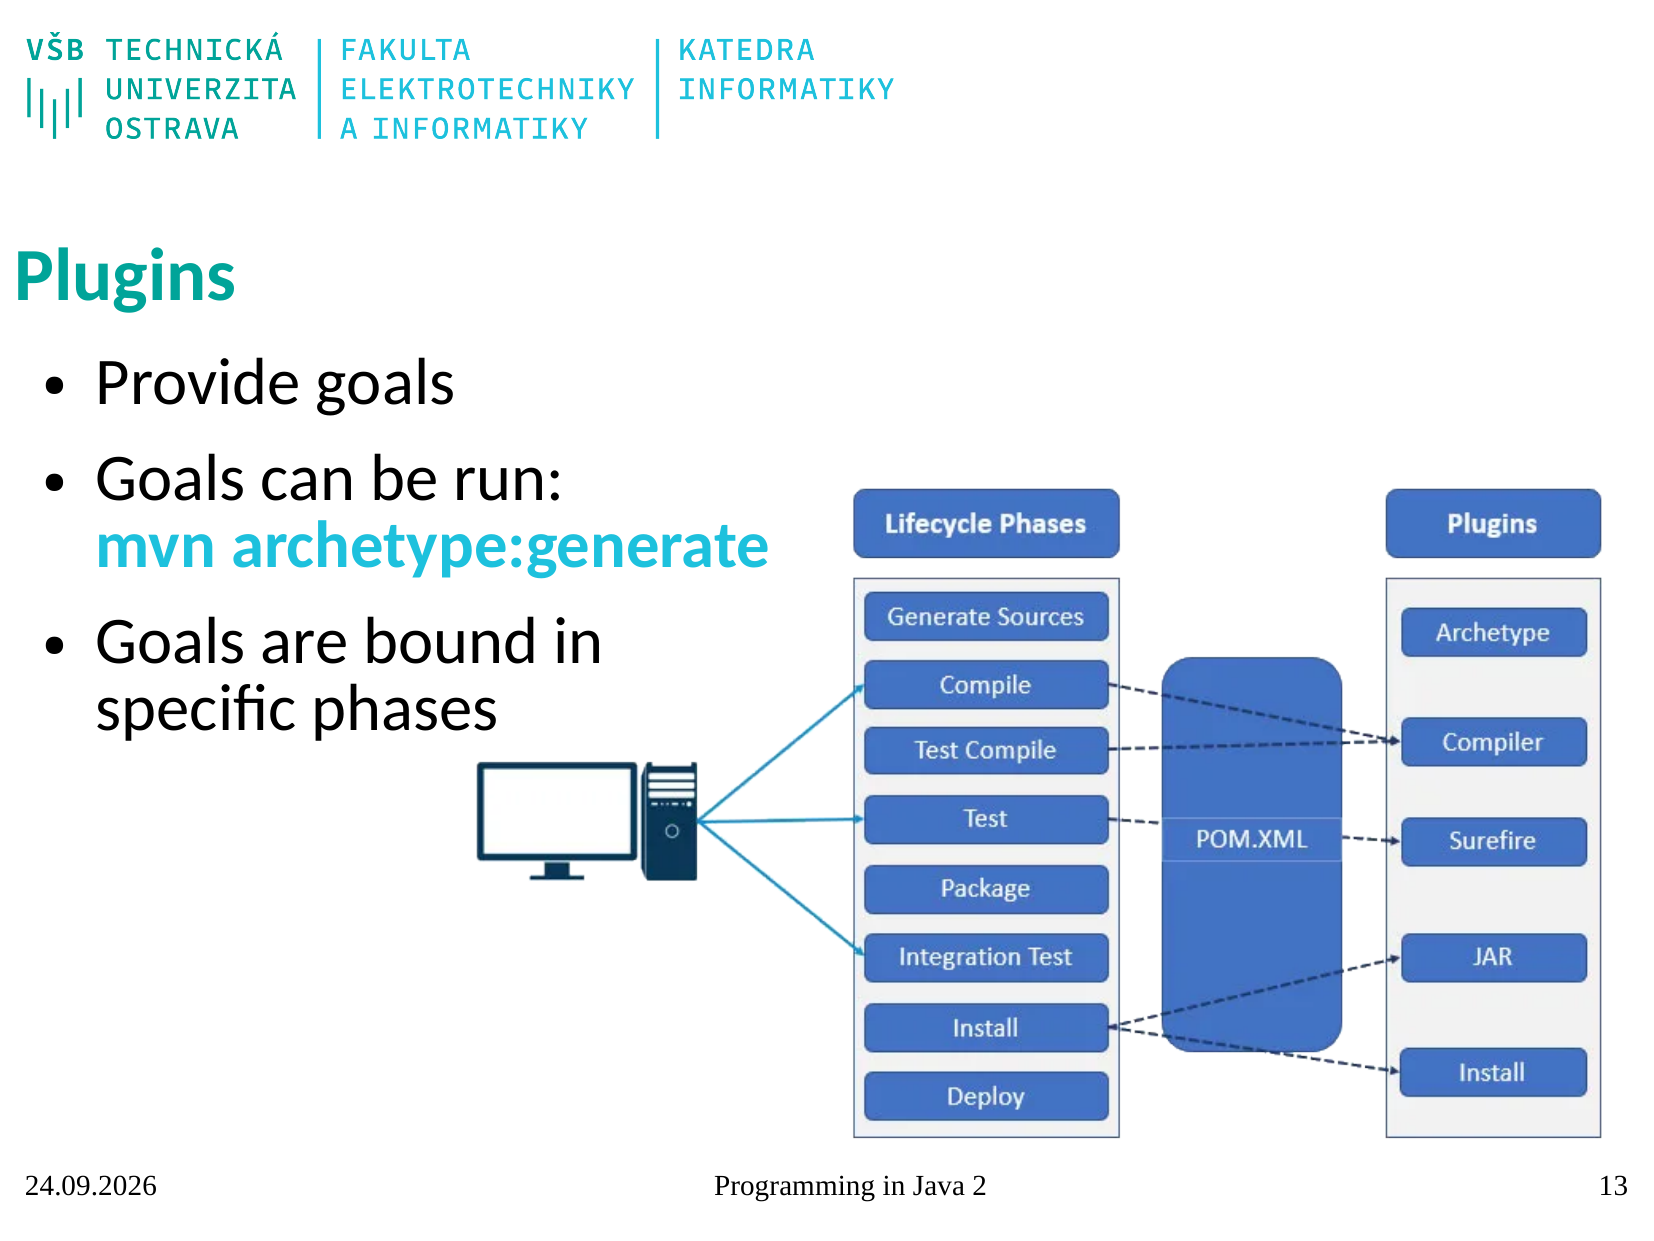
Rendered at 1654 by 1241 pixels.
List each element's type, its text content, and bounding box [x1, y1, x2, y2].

picture [472, 484, 1613, 1157]
list Provide goals​ Goals can be run: mvn archetype:generate​ Goals are bound in specific phases​ ​ [24, 354, 804, 1146]
title Plugins​ [14, 165, 1619, 319]
picture [26, 31, 894, 139]
